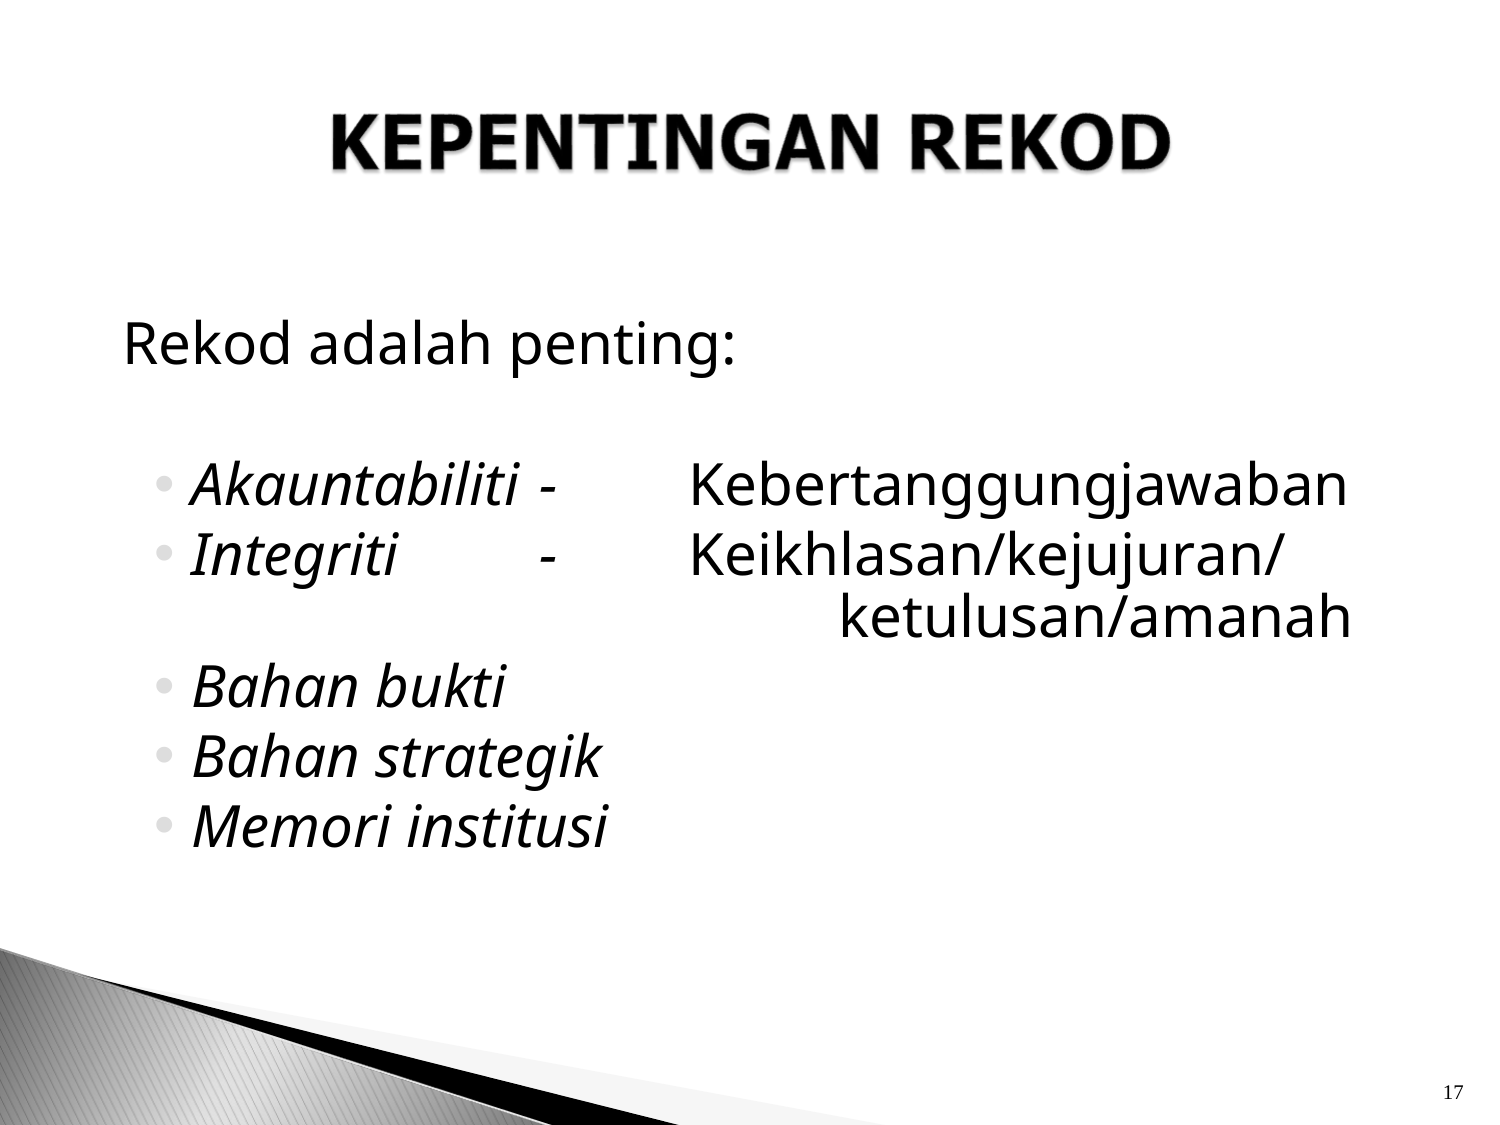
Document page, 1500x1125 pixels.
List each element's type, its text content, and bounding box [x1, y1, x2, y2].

list Rekod adalah penting: Akauntabiliti - Kebertanggungjawaban Integriti - Keikhlasan/kejujuran/ ketulusan/amanah Bahan bukti Bahan strategik Memori institusi [75, 237, 1426, 1038]
picture [0, 947, 559, 1125]
picture [75, 44, 1426, 234]
text_box <number> [1418, 1051, 1479, 1112]
